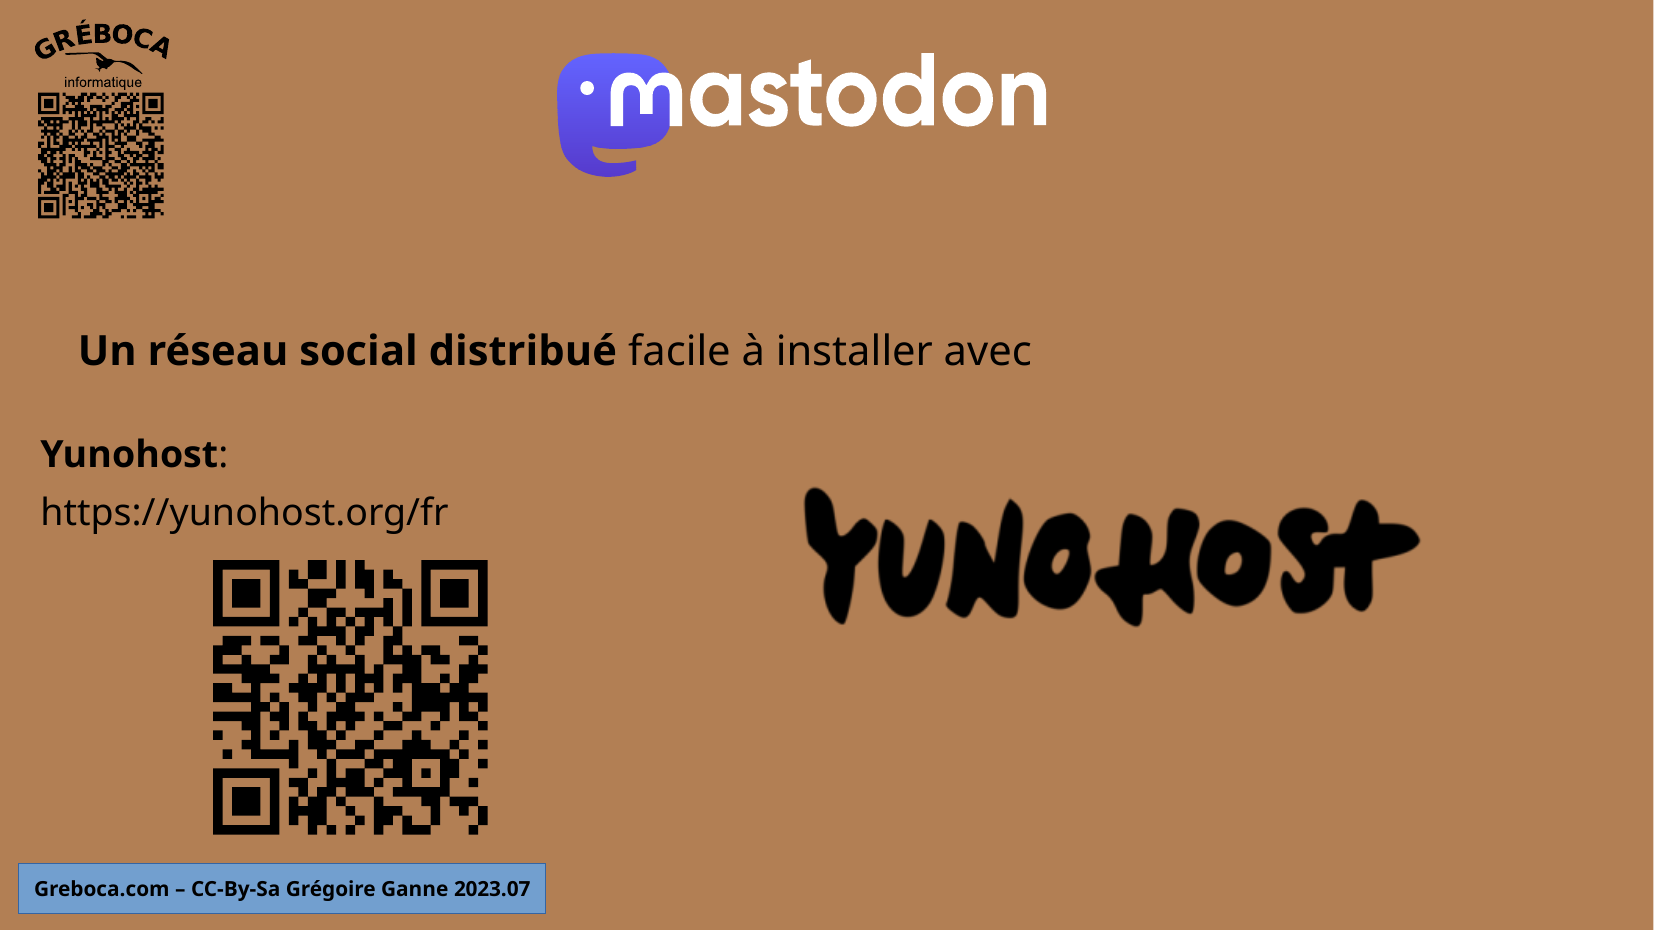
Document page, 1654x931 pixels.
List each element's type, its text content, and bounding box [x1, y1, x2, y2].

picture [557, 51, 1047, 179]
picture [799, 484, 1425, 631]
text_box Yunohost: https://yunohost.org/fr [25, 412, 788, 721]
picture [27, 19, 175, 230]
title Un réseau social distribué facile à installer avec [62, 282, 1048, 417]
picture [199, 546, 502, 849]
text_box Greboca.com – CC-By-Sa Grégoire Ganne 2023.07 [18, 863, 546, 914]
